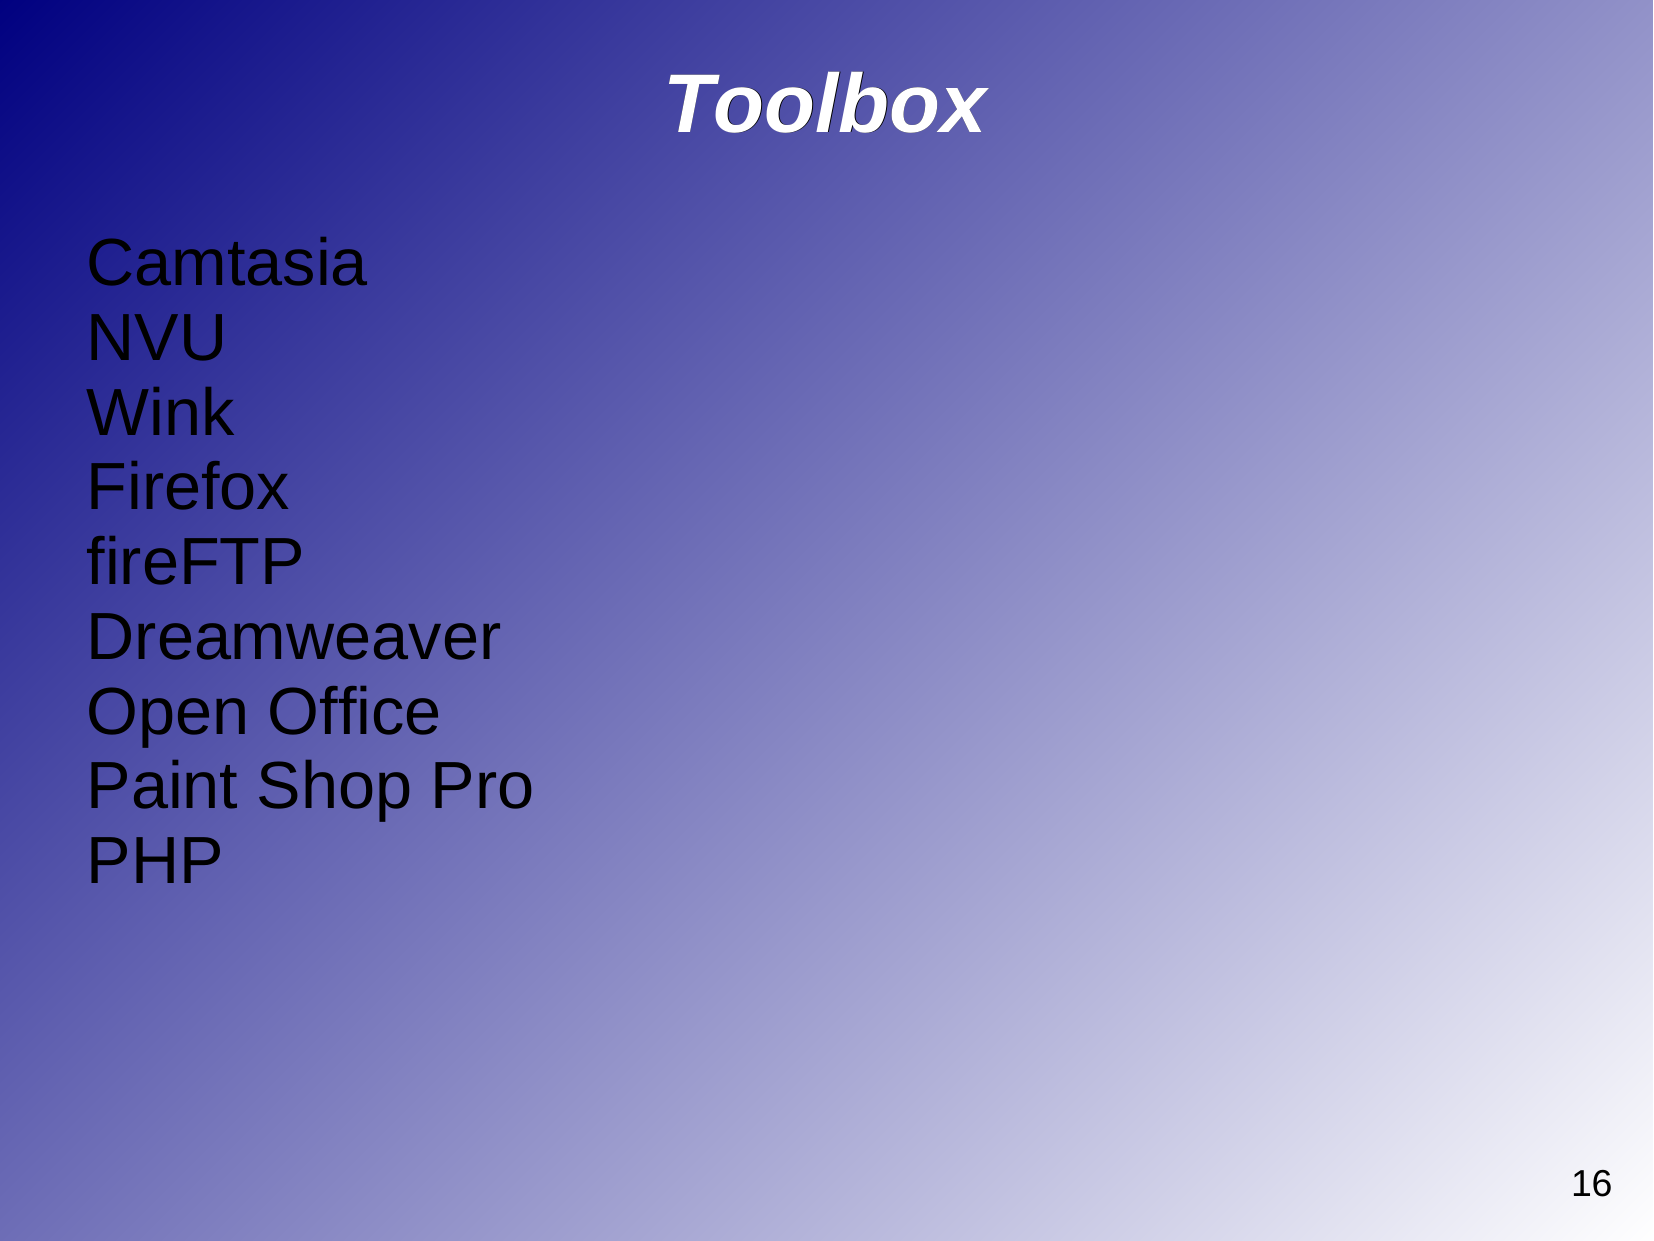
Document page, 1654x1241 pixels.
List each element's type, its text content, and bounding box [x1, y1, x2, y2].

title Toolbox [37, 19, 1612, 188]
list Camtasia NVU Wink Firefox fireFTP Dreamweaver Open Office Paint Shop Pro PHP [74, 225, 1575, 1163]
